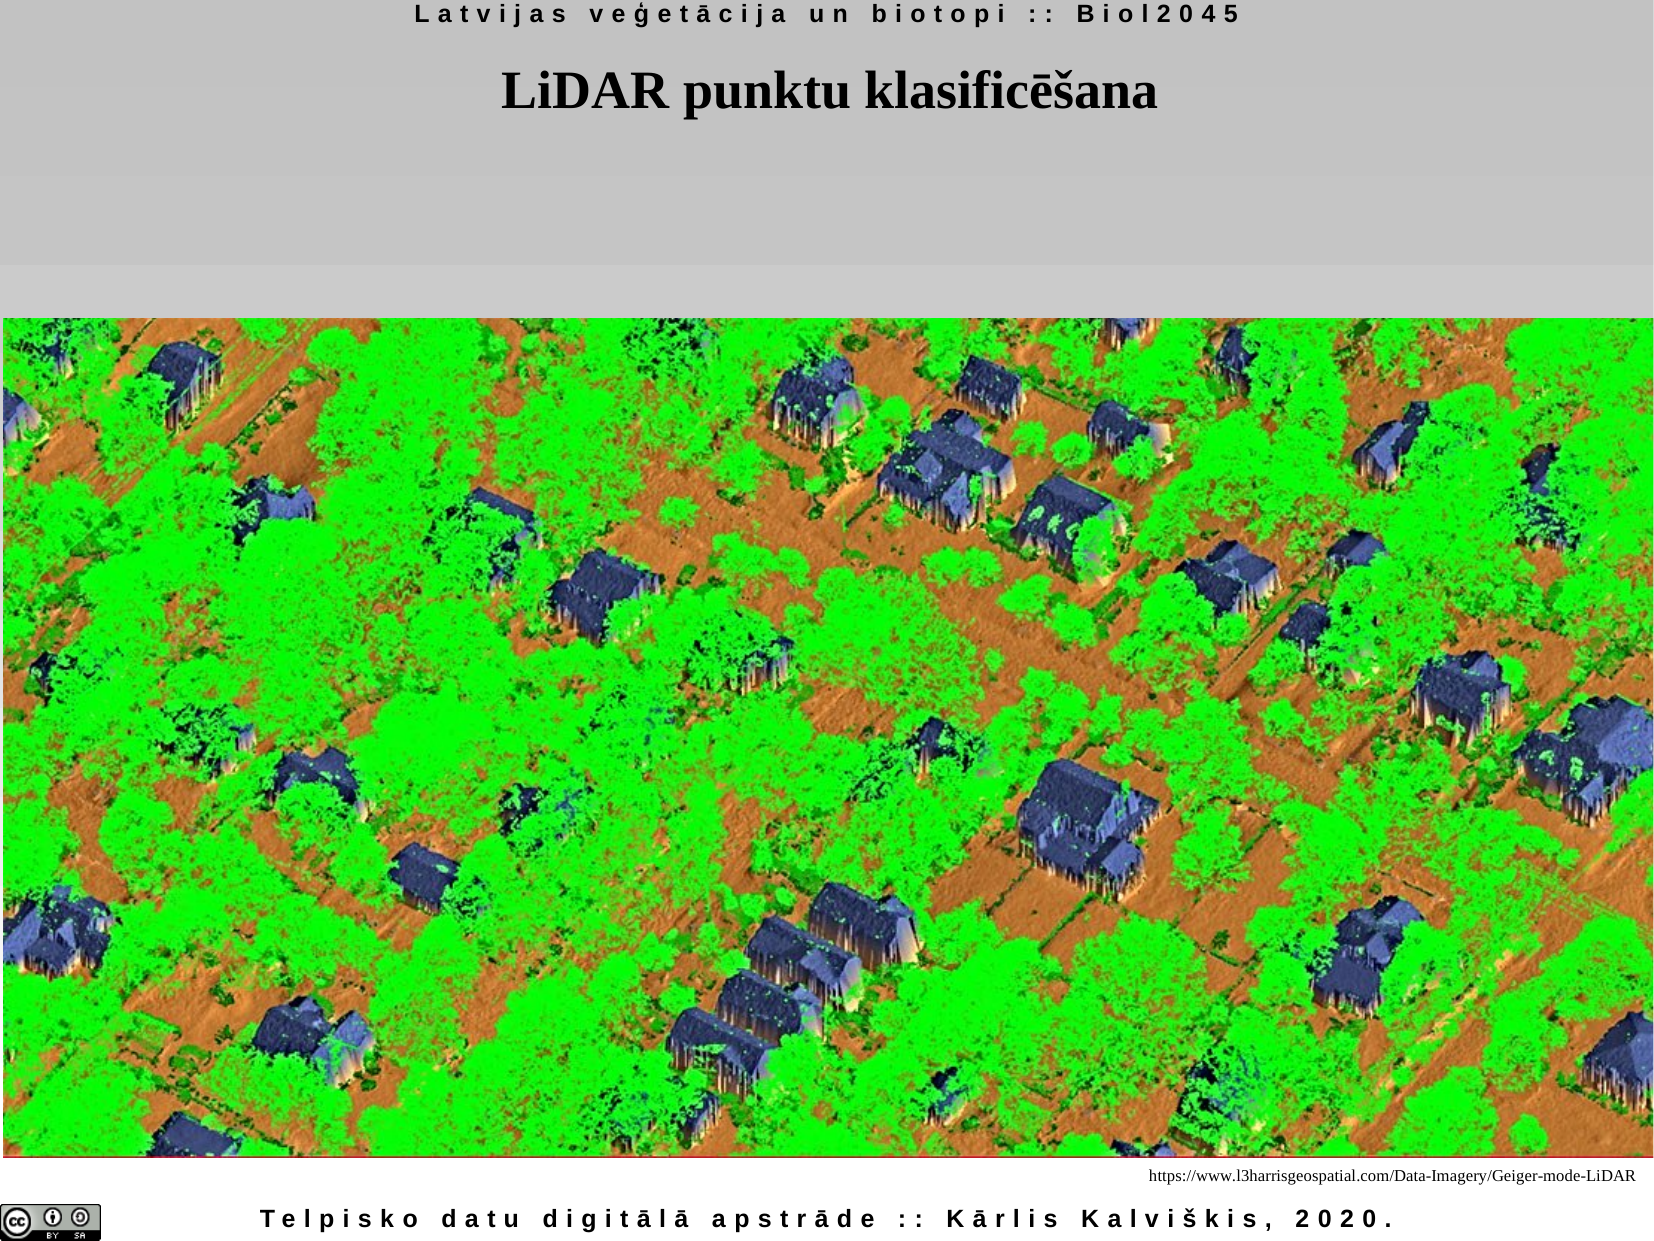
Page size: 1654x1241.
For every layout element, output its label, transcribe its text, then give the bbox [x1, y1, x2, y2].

picture [0, 0, 1654, 1241]
title LiDAR punktu klasificēšana [34, 61, 1626, 296]
text_box https://www.l3harrisgeospatial.com/Data-Imagery/Geiger-mode-LiDAR [1148, 1166, 1638, 1185]
